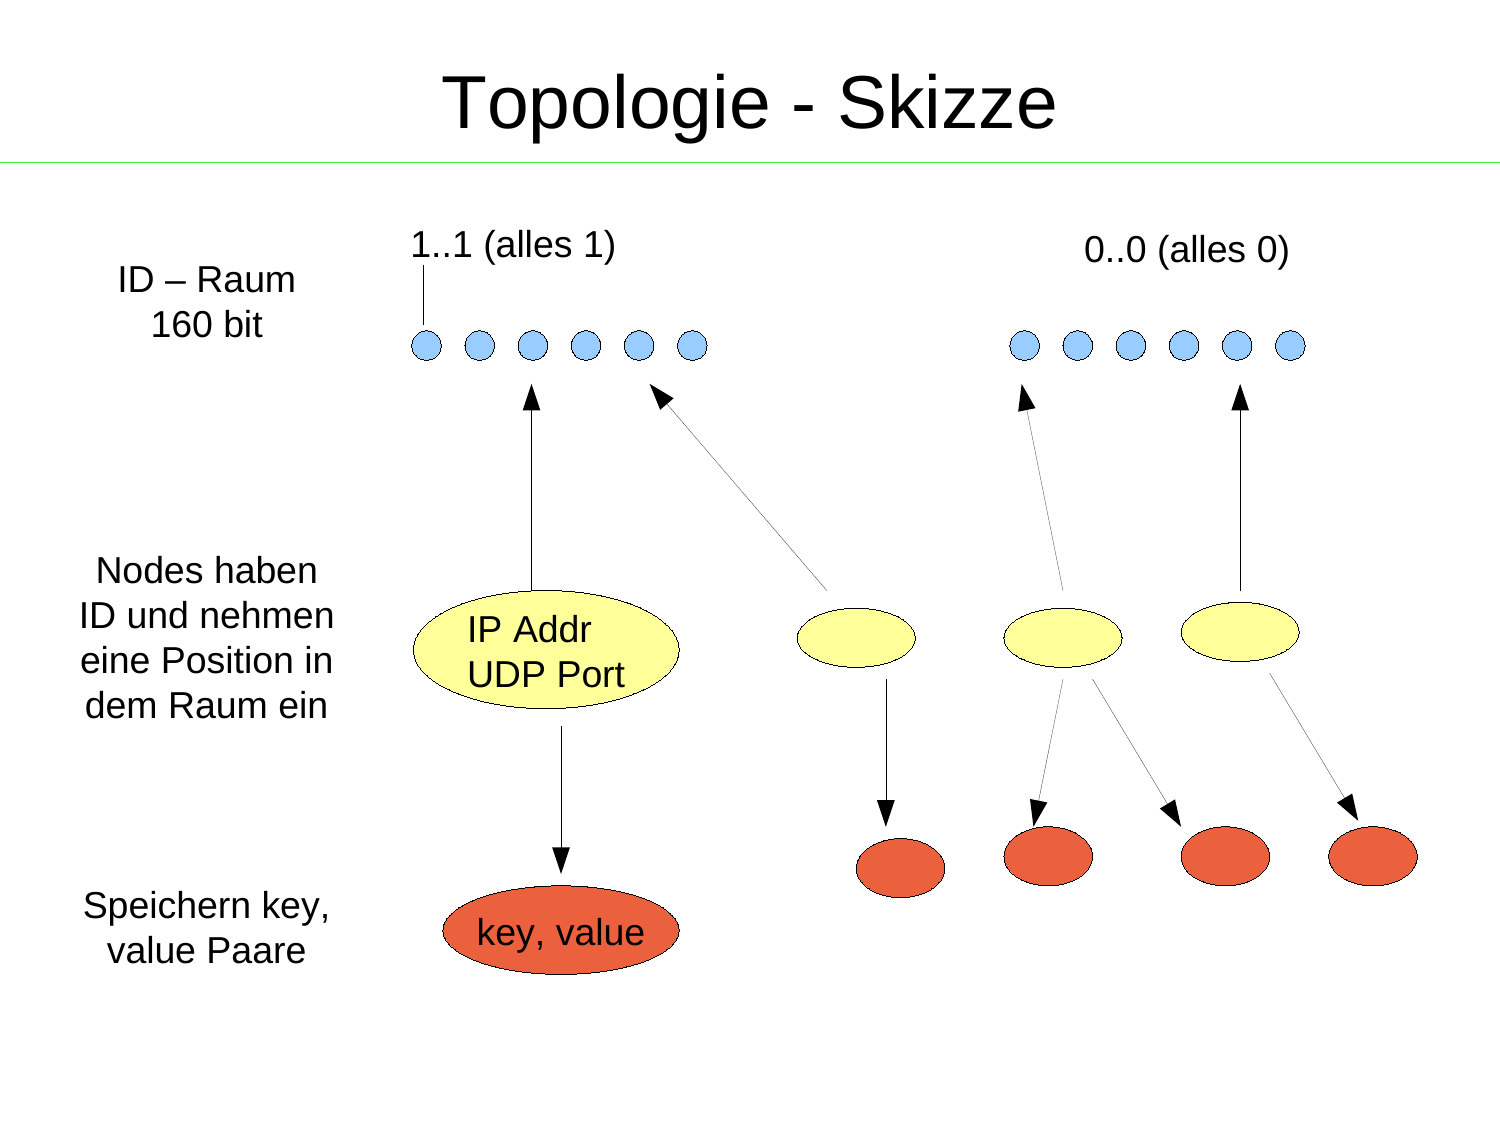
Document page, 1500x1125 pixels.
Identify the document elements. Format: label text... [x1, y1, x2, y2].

text_box [518, 330, 548, 361]
text_box [464, 330, 495, 361]
text_box [1275, 330, 1306, 361]
text_box [1181, 826, 1270, 886]
text_box [797, 608, 916, 668]
text_box [1222, 330, 1252, 361]
text_box 1..1 (alles 1) [395, 212, 632, 273]
text_box [1003, 826, 1093, 886]
text_box [1062, 330, 1093, 361]
text_box [1003, 608, 1123, 668]
text_box 0..0 (alles 0) [1069, 217, 1306, 278]
text_box [571, 330, 601, 361]
text_box [411, 330, 442, 361]
text_box [1009, 330, 1040, 361]
text_box [1116, 330, 1146, 361]
text_box [1181, 602, 1300, 662]
text_box [624, 330, 654, 361]
text_box [856, 838, 945, 898]
text_box [1328, 826, 1418, 886]
text_box [1169, 330, 1199, 361]
text_box Speichern key, value Paare [59, 874, 355, 979]
text_box key, value [442, 885, 680, 975]
text_box Nodes haben ID und nehmen eine Position in dem Raum ein [59, 538, 355, 734]
text_box ID – Raum 160 bit [59, 248, 355, 353]
text_box IP Addr UDP Port [413, 590, 680, 709]
text_box [677, 330, 708, 361]
title Topologie - Skizze [75, 57, 1426, 148]
